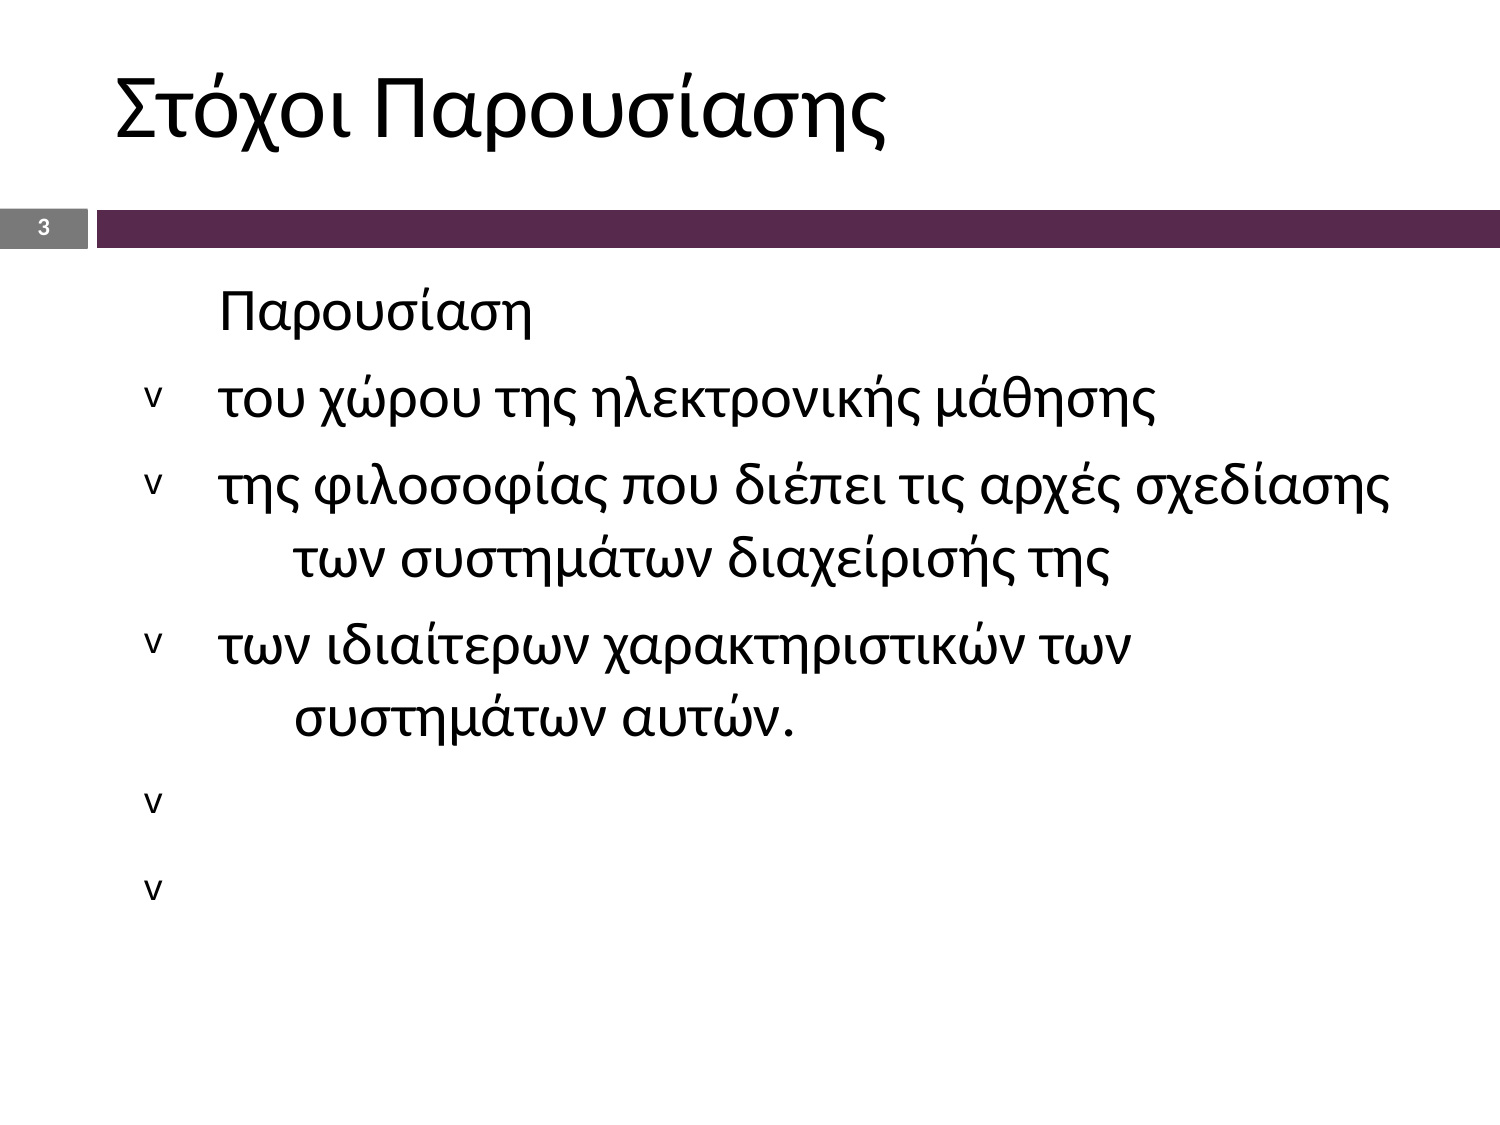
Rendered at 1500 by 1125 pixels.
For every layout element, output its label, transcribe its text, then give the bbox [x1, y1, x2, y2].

title Στόχοι Παρουσίασης [100, 19, 1438, 182]
list Παρουσίαση του χώρου της ηλεκτρονικής μάθησης της φιλοσοφίας που διέπει τις αρχές σχεδίασης των συστημάτων διαχείρισής της των ιδιαίτερων χαρακτηριστικών των συστημάτων αυτών. [100, 262, 1438, 1000]
text_box 3 [0, 208, 88, 249]
